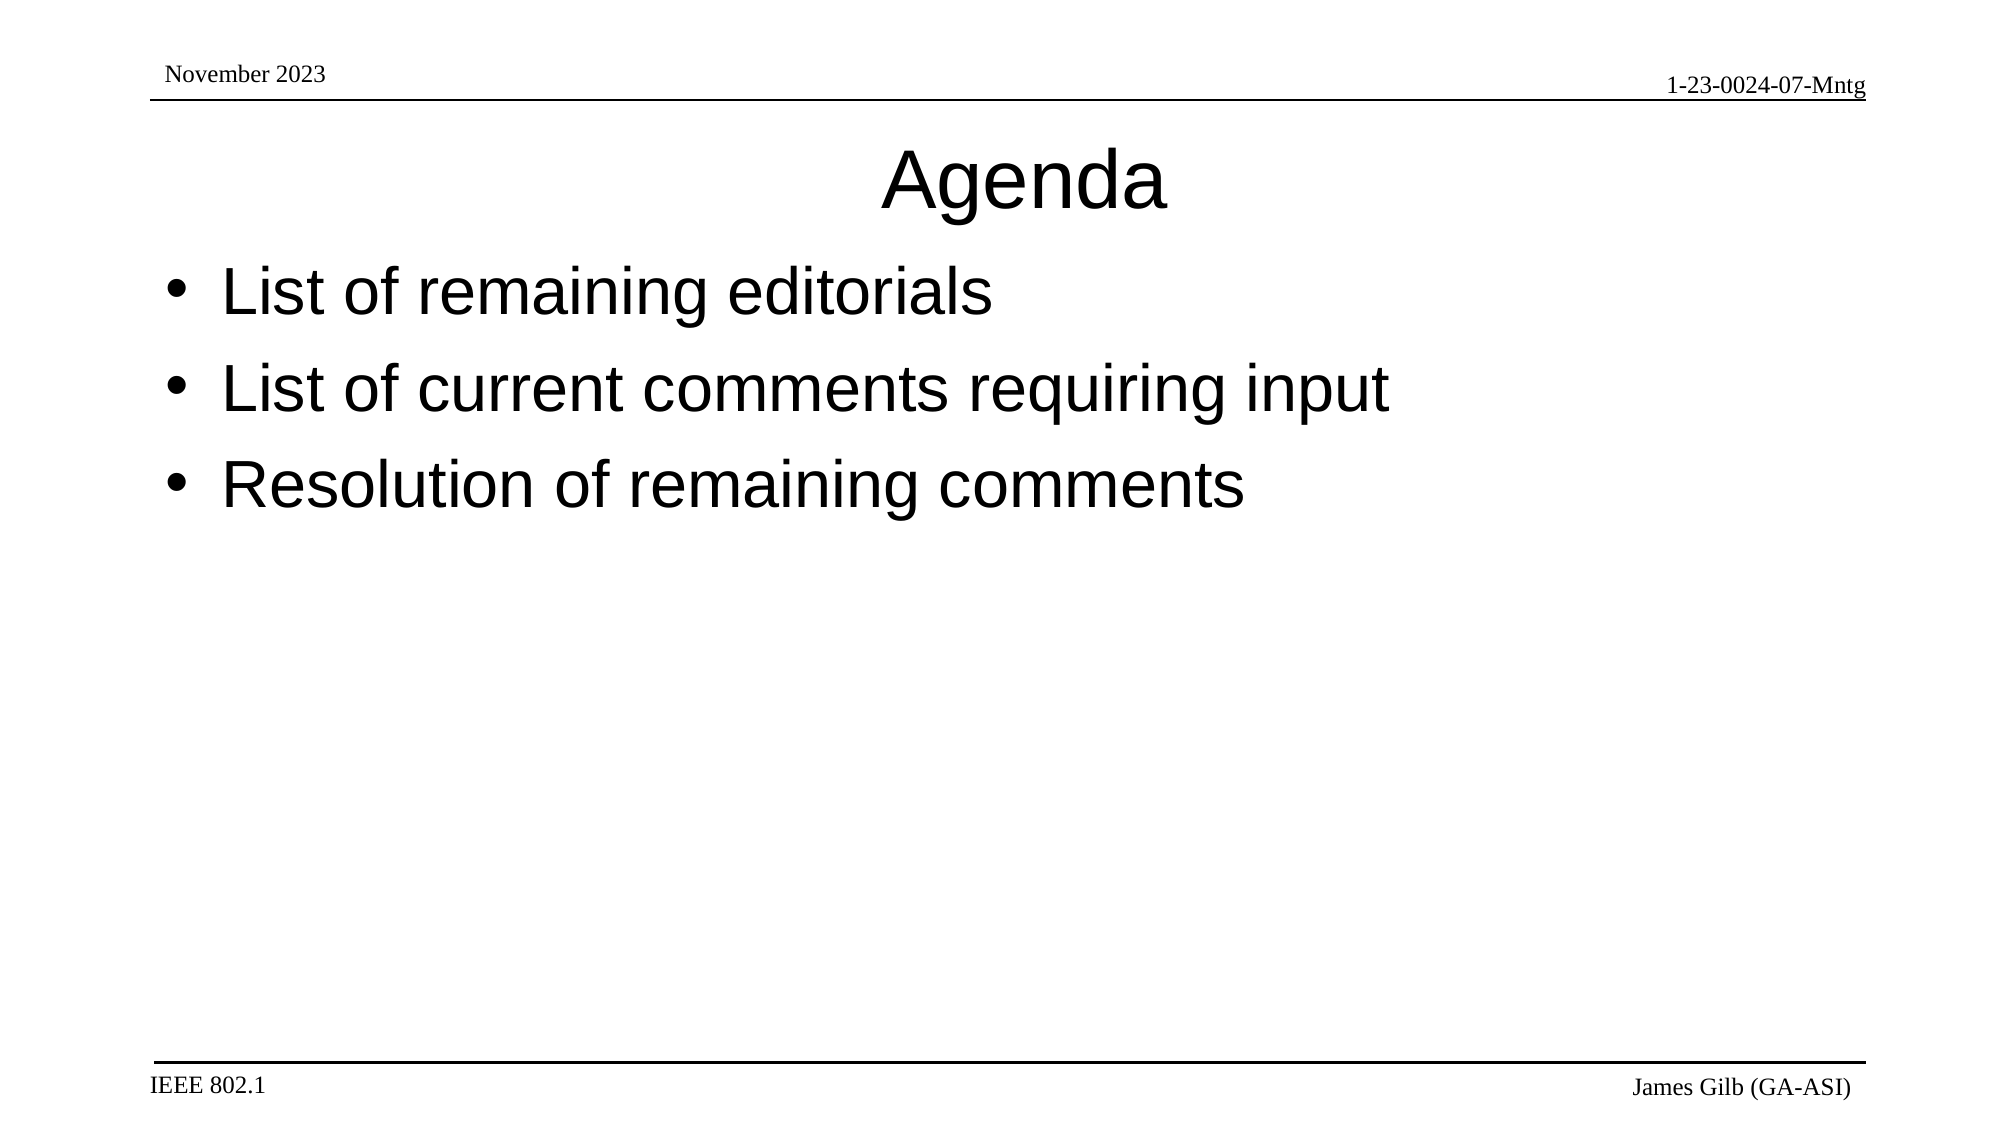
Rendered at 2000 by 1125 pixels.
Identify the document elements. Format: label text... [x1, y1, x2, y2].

title Agenda [149, 112, 1900, 238]
list List of remaining editorials List of current comments requiring input Resolution of remaining comments [149, 239, 1900, 1051]
